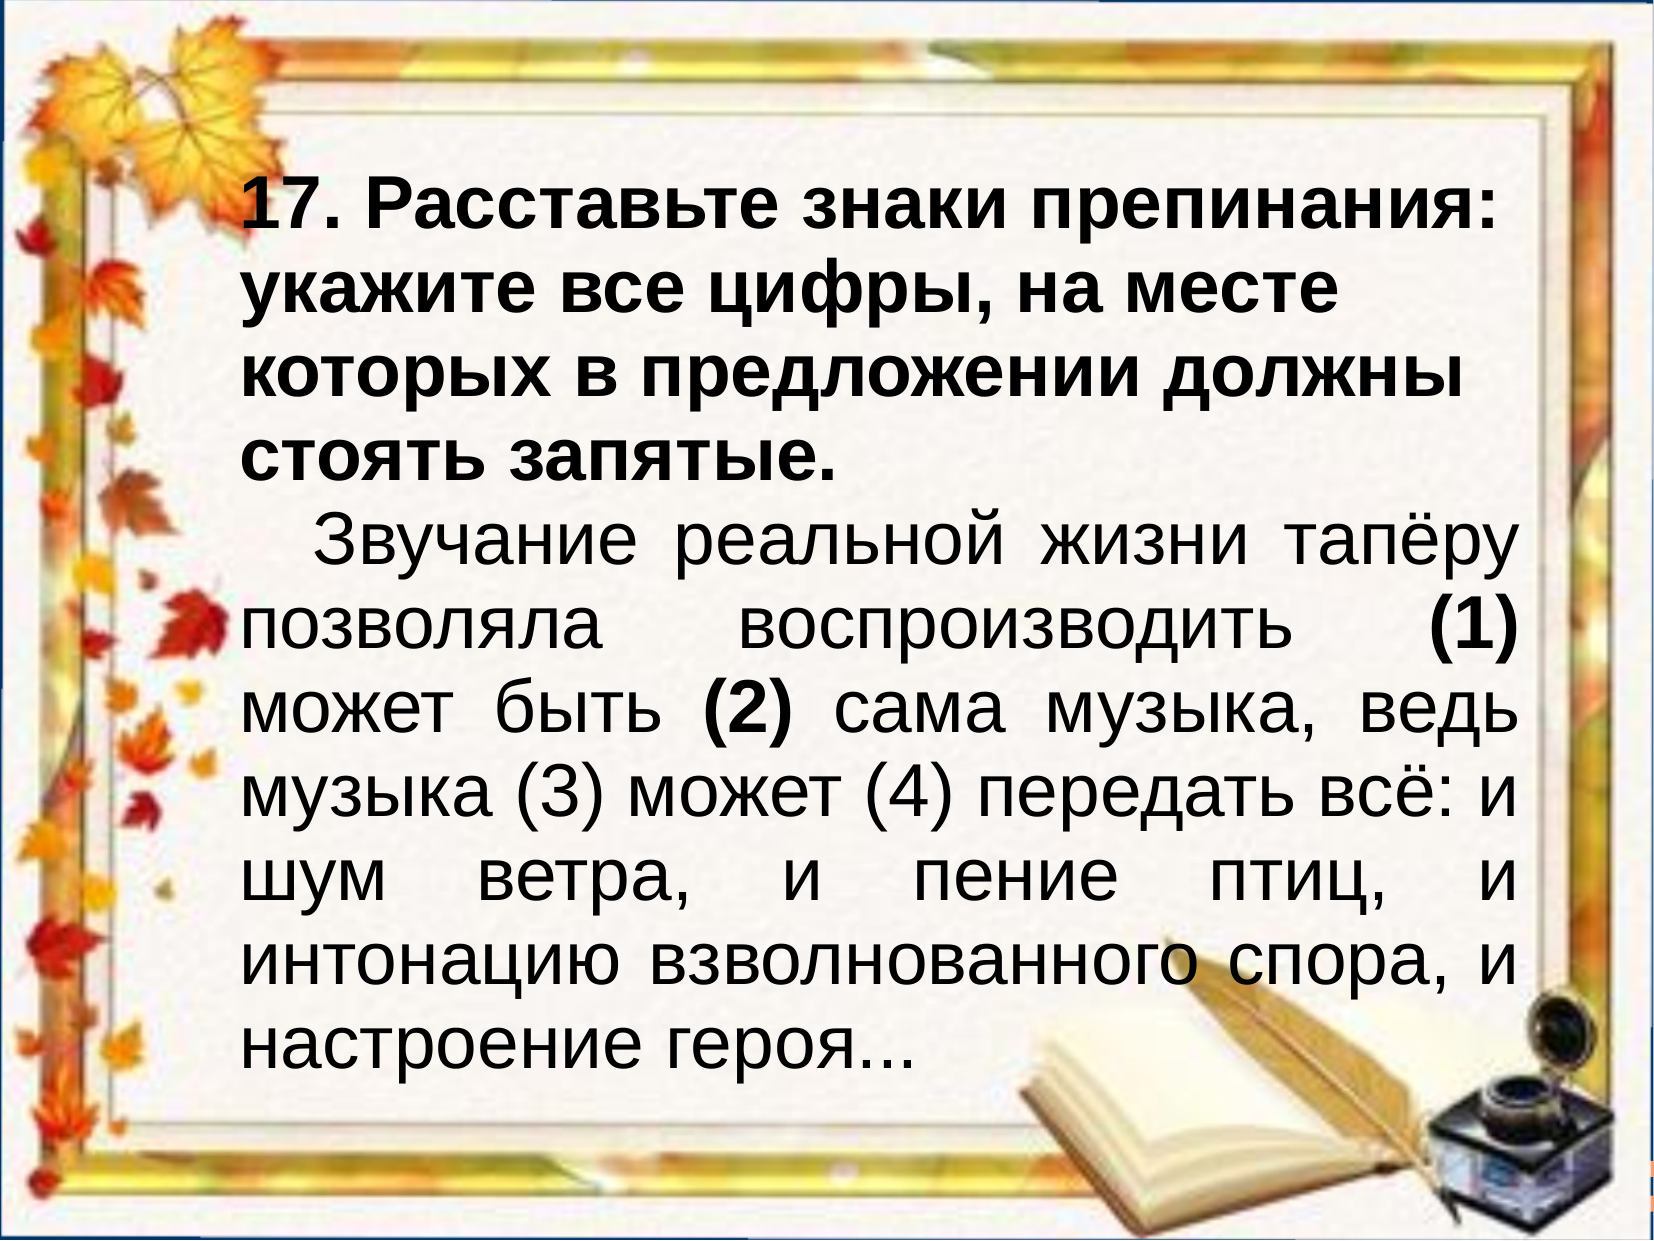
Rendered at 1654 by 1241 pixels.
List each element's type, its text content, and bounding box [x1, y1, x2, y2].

text_box 17. Расставьте знаки препинания: укажите все цифры, на месте кото­рых в предложении должны стоять запятые. Звучание реальной жизни тапёру позволяла воспроизводить (1) может быть (2) сама музыка, ведь музыка (3) может (4) передать всё: и шум ветра, и пение птиц, и интонацию взволнованного спора, и настроение героя... [224, 153, 1536, 1093]
picture [0, 0, 1654, 1241]
